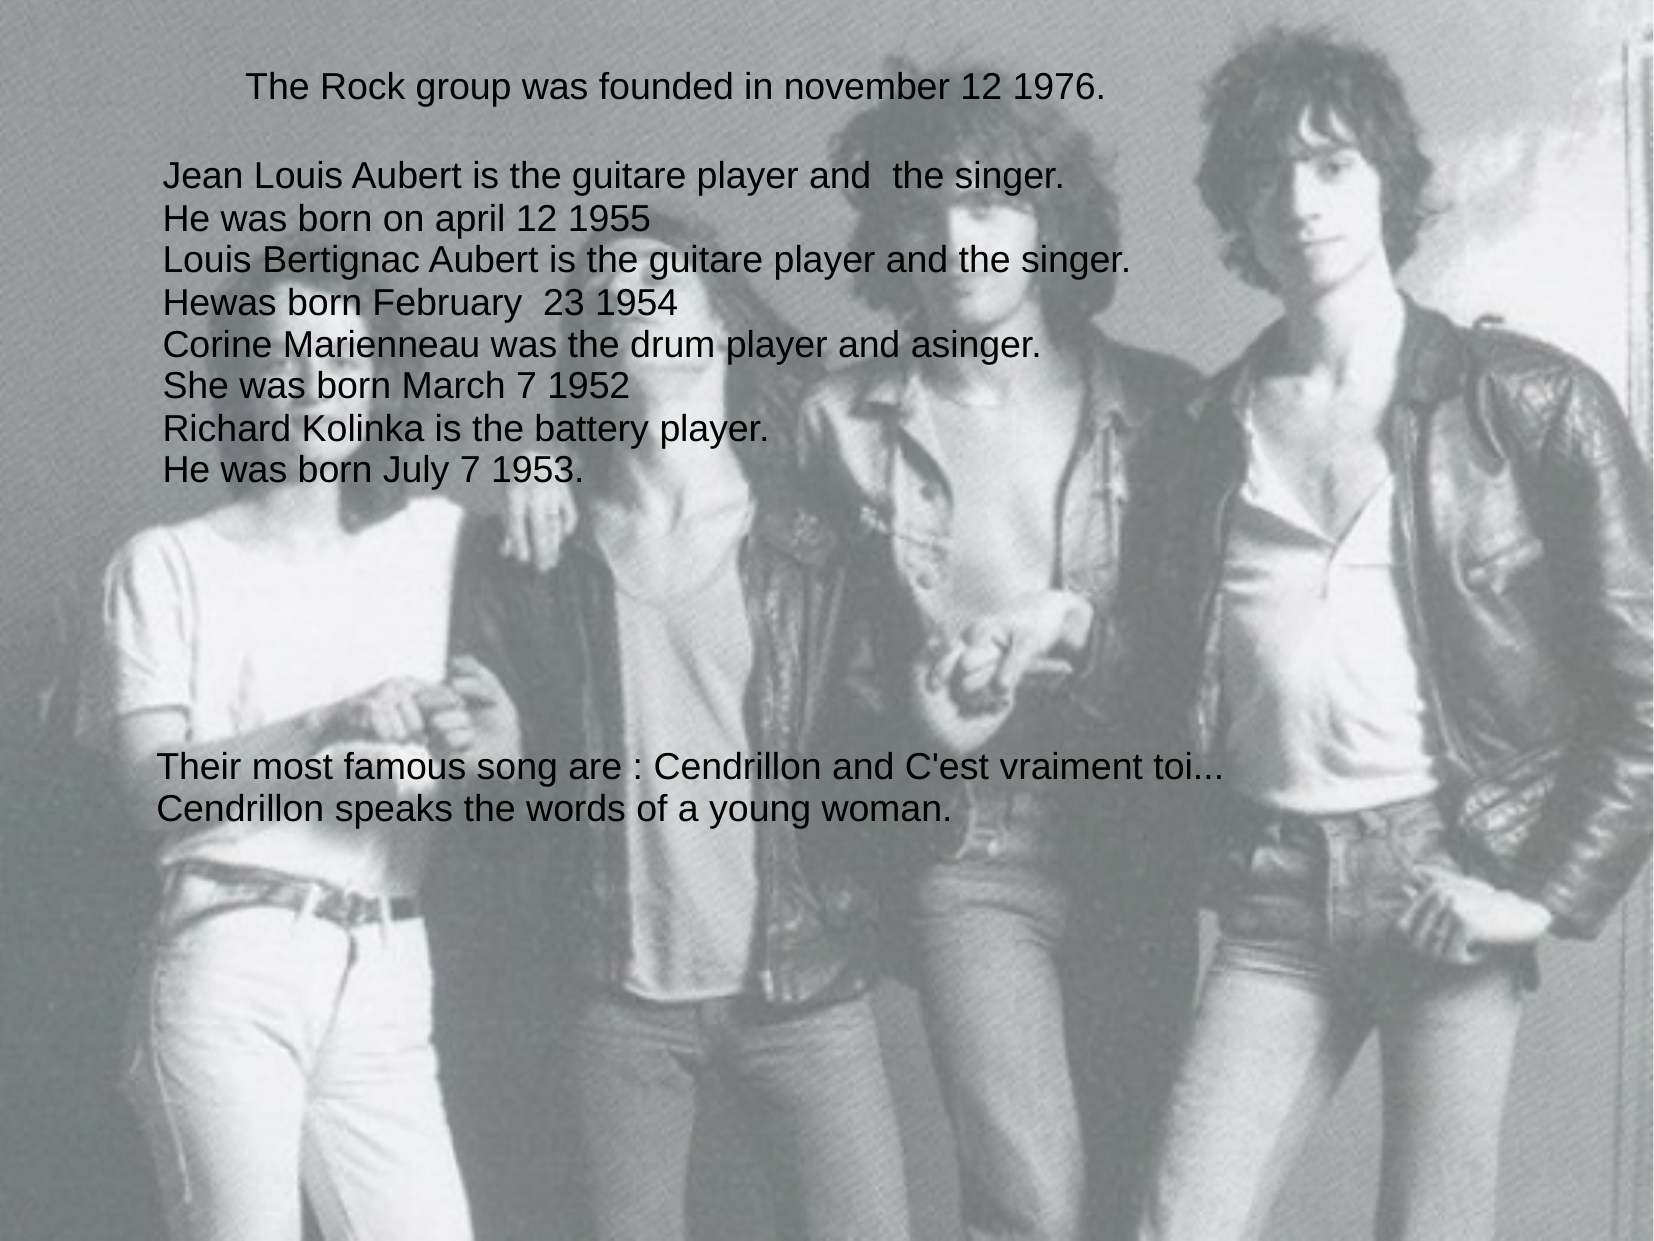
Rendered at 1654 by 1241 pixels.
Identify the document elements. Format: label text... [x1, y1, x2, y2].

picture [0, 0, 1654, 1241]
text_box Their most famous song are : Cendrillon and C'est vraiment toi... Cendrillon speaks the words of a young woman. [141, 738, 1241, 880]
text_box The Rock group was founded in november 12 1976. [230, 58, 1121, 115]
text_box Jean Louis Aubert is the guitare player and the singer. He was born on april 12 1955 Louis Bertignac Aubert is the guitare player and the singer. Hewas born February 23 1954 Corine Marienneau was the drum player and asinger. She was born March 7 1952 Richard Kolinka is the battery player. He was born July 7 1953. [147, 147, 1147, 499]
